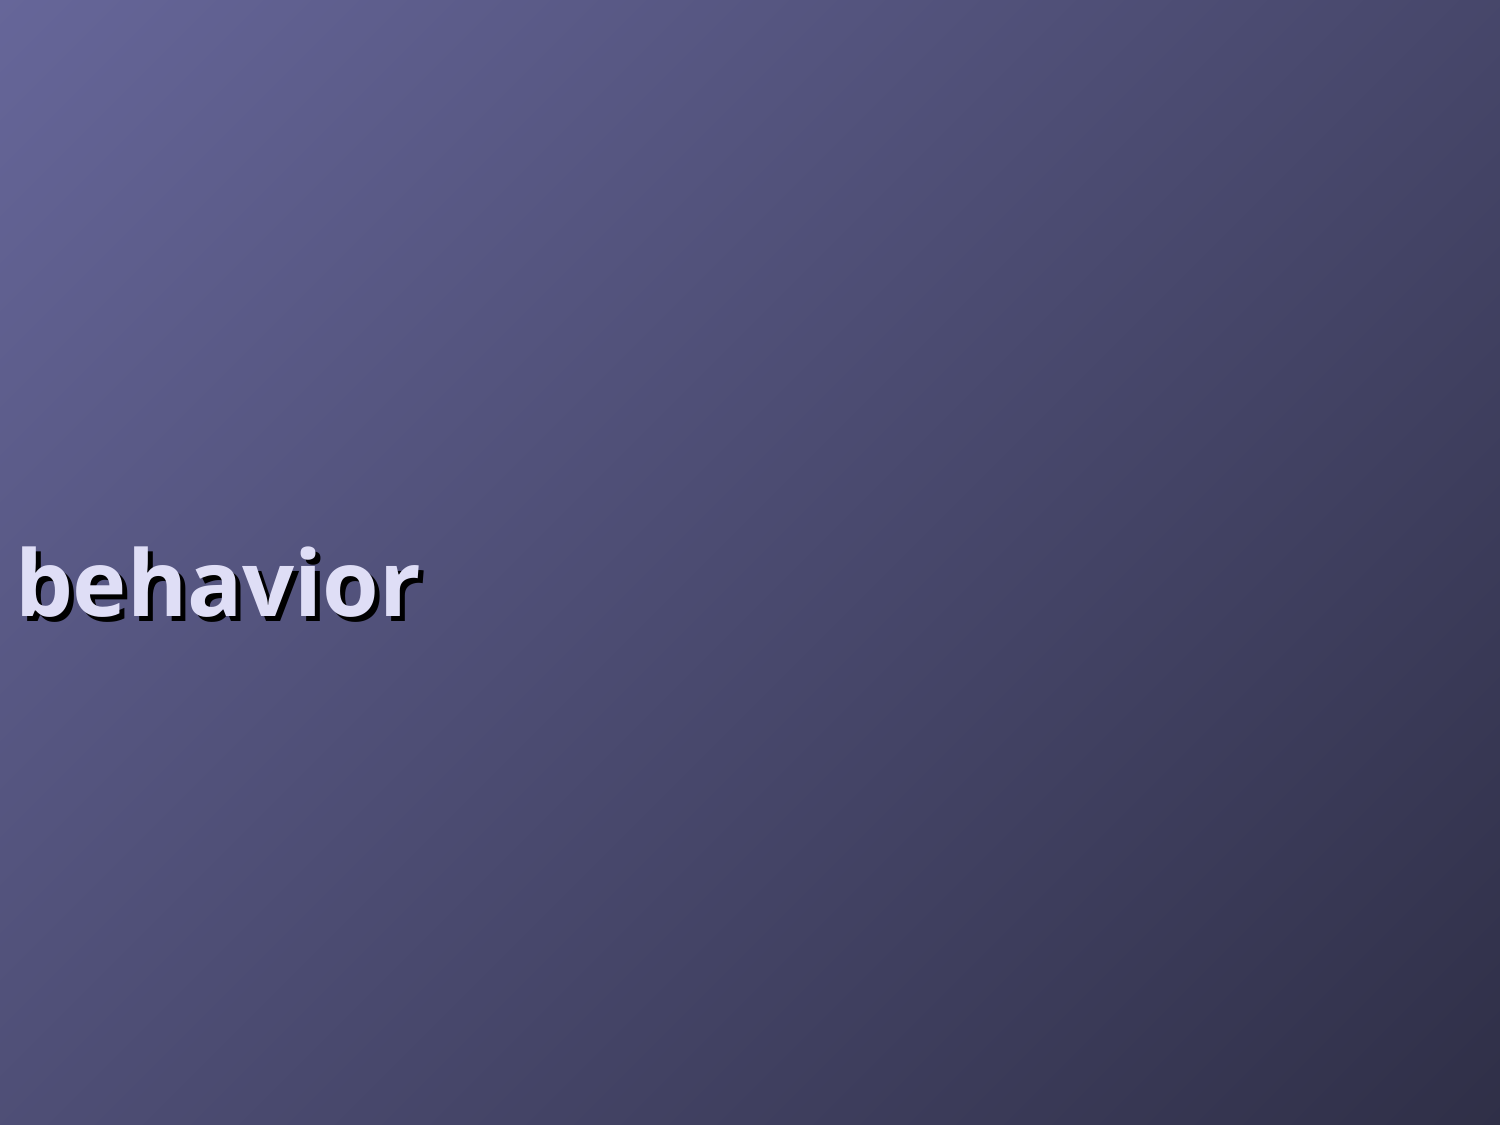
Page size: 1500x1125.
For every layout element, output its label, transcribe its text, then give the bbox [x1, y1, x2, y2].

title behavior [0, 487, 1500, 676]
